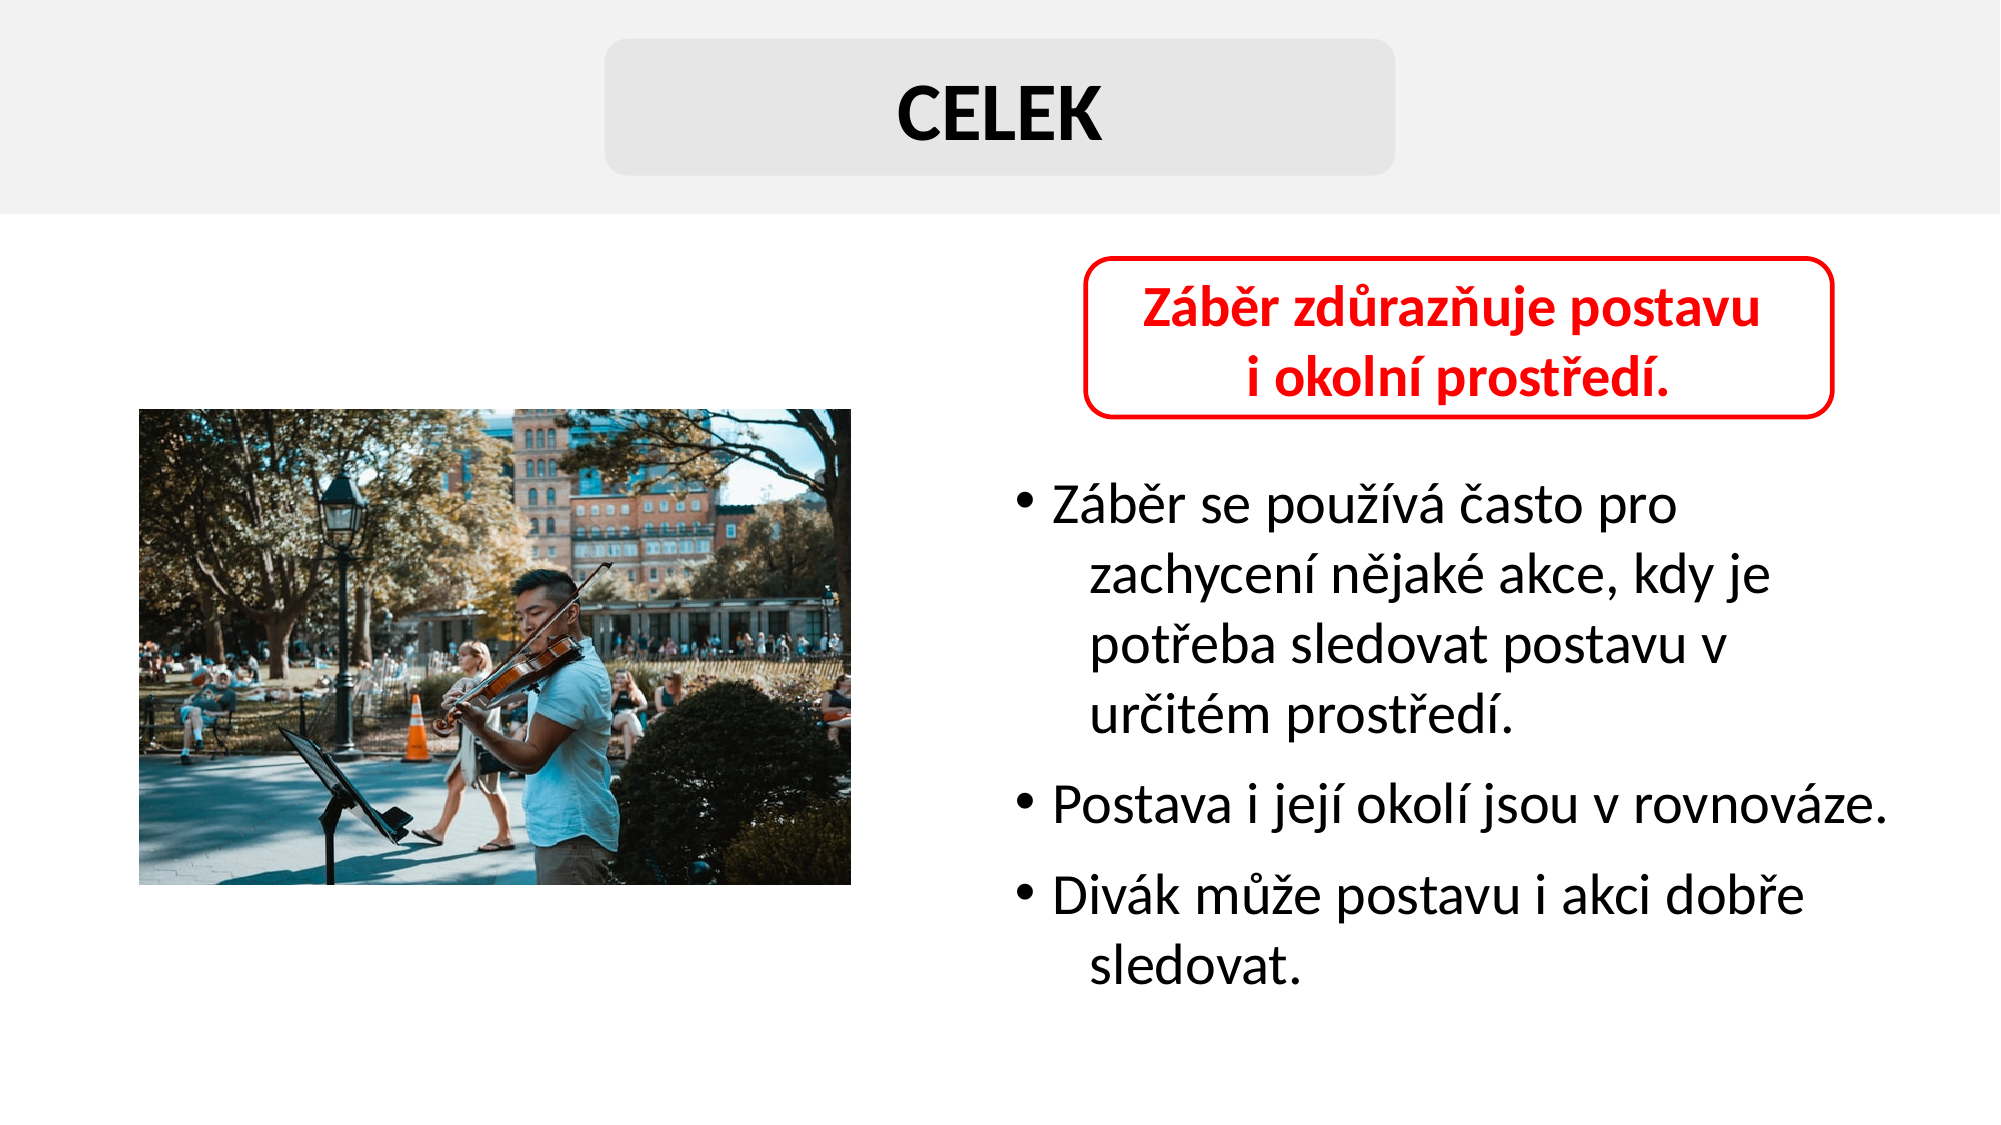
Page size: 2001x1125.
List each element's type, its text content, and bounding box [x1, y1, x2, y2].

text_box [0, 0, 2000, 214]
text_box Záběr zdůrazňuje postavu i okolní prostředí. [1085, 258, 1833, 417]
text_box Záběr se používá často pro zachycení nějaké akce, kdy je potřeba sledovat postavu v určitém prostředí. Postava i její okolí jsou v rovnováze. Divák může postavu i akci dobře sledovat. [999, 457, 1918, 885]
text_box CELEK [604, 38, 1396, 176]
picture [139, 409, 851, 885]
